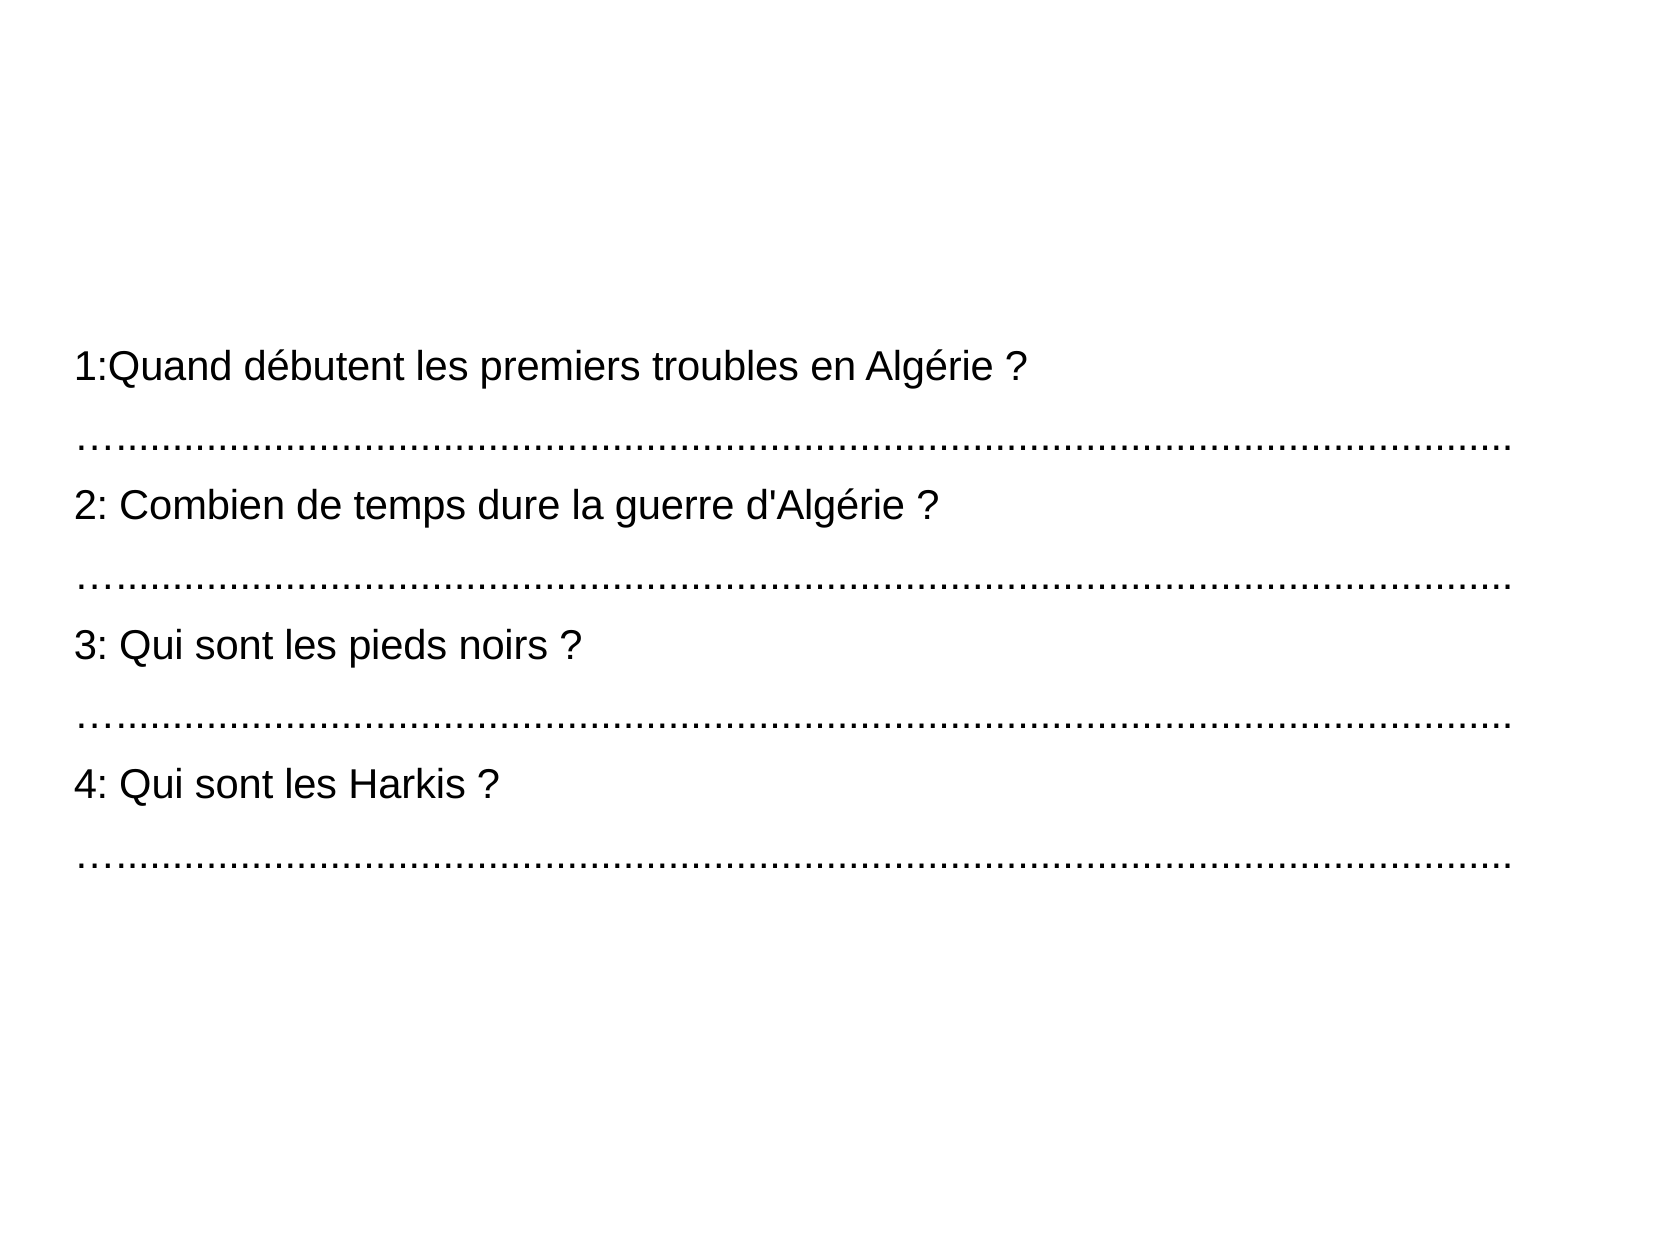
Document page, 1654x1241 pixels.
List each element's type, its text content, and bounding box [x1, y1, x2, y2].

text_box 1:Quand débutent les premiers troubles en Algérie ? …............................................................................................................................ 2: Combien de temps dure la guerre d'Algérie ? …............................................................................................................................3: Qui sont les pieds noirs ? …............................................................................................................................ 4: Qui sont les Harkis ? …............................................................................................................................ [59, 265, 1536, 927]
